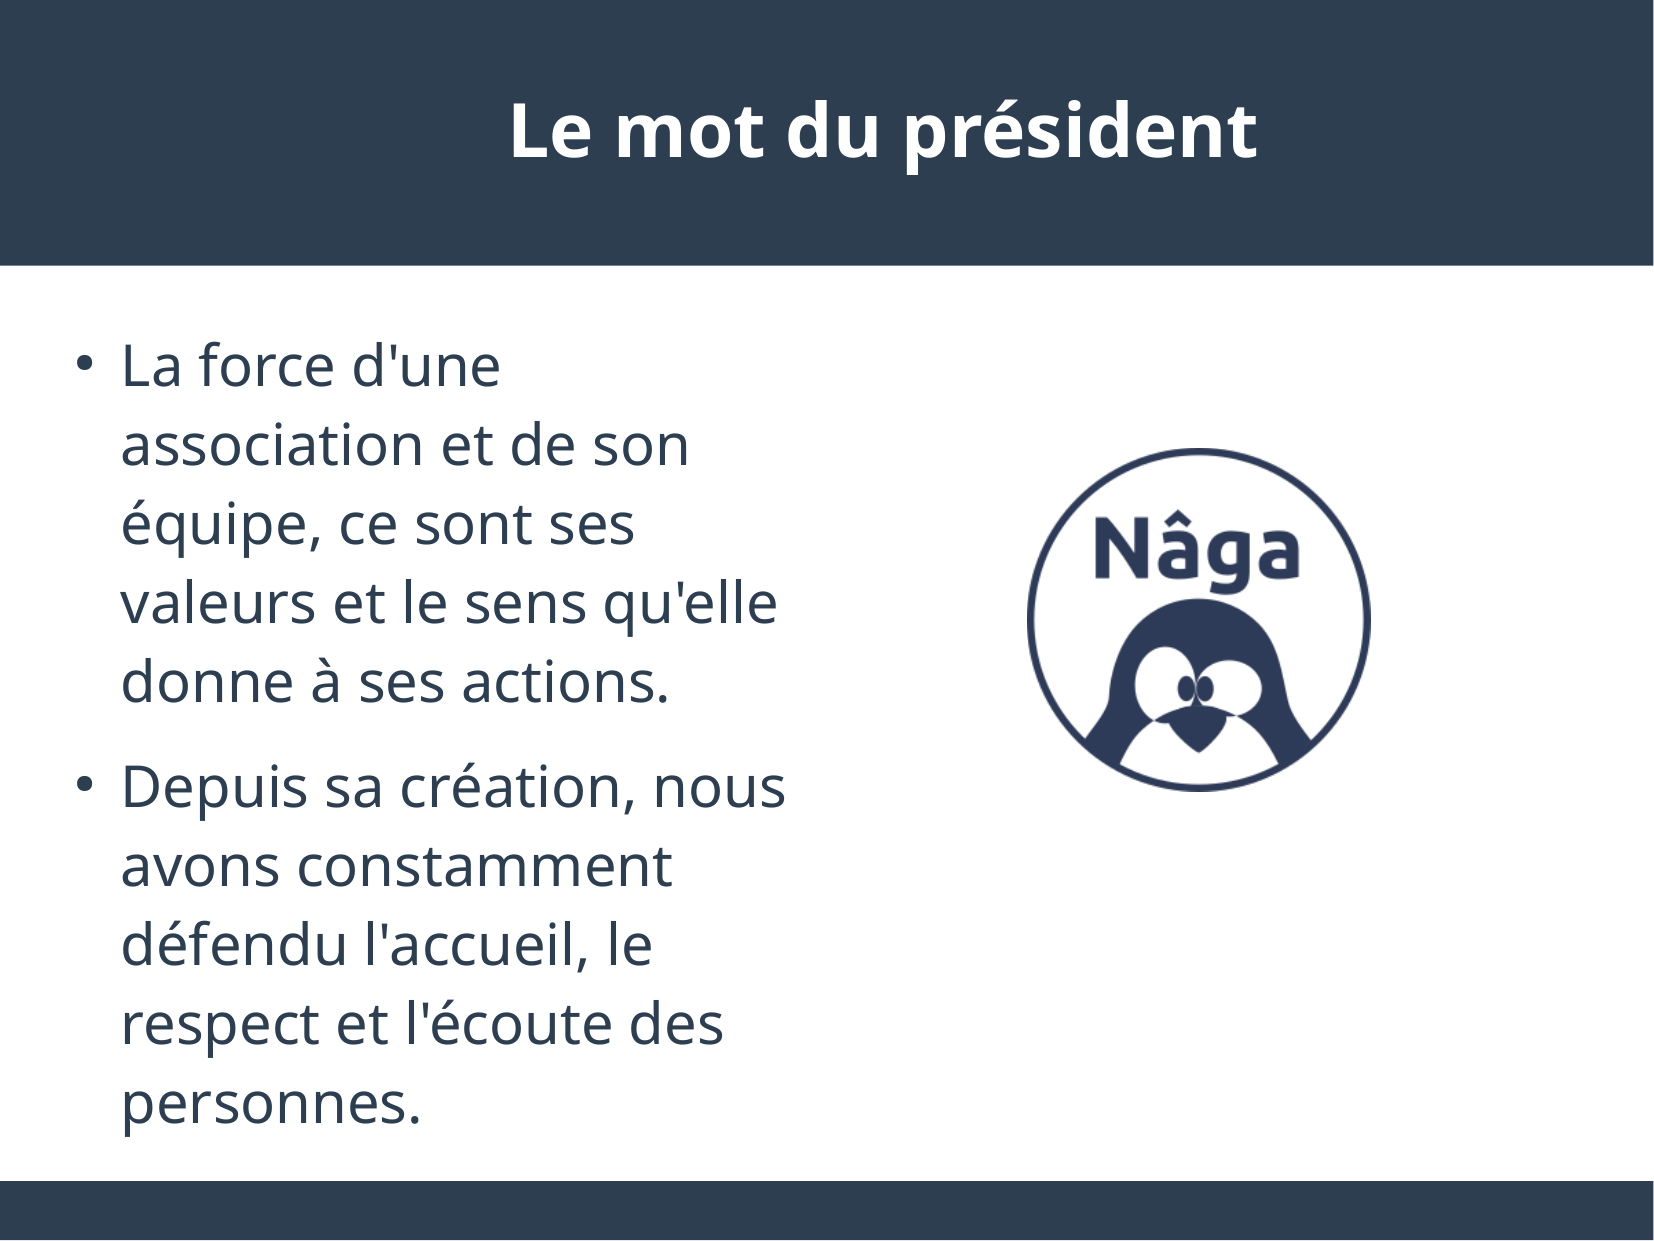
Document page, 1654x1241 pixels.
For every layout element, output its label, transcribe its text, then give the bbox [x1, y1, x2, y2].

title Le mot du président [59, 49, 1595, 207]
picture [1027, 448, 1371, 792]
list La force d'une association et de son équipe, ce sont ses valeurs et le sens qu'elle donne à ses actions. Depuis sa création, nous avons constamment défendu l'accueil, le respect et l'écoute des personnes. [59, 324, 809, 1152]
